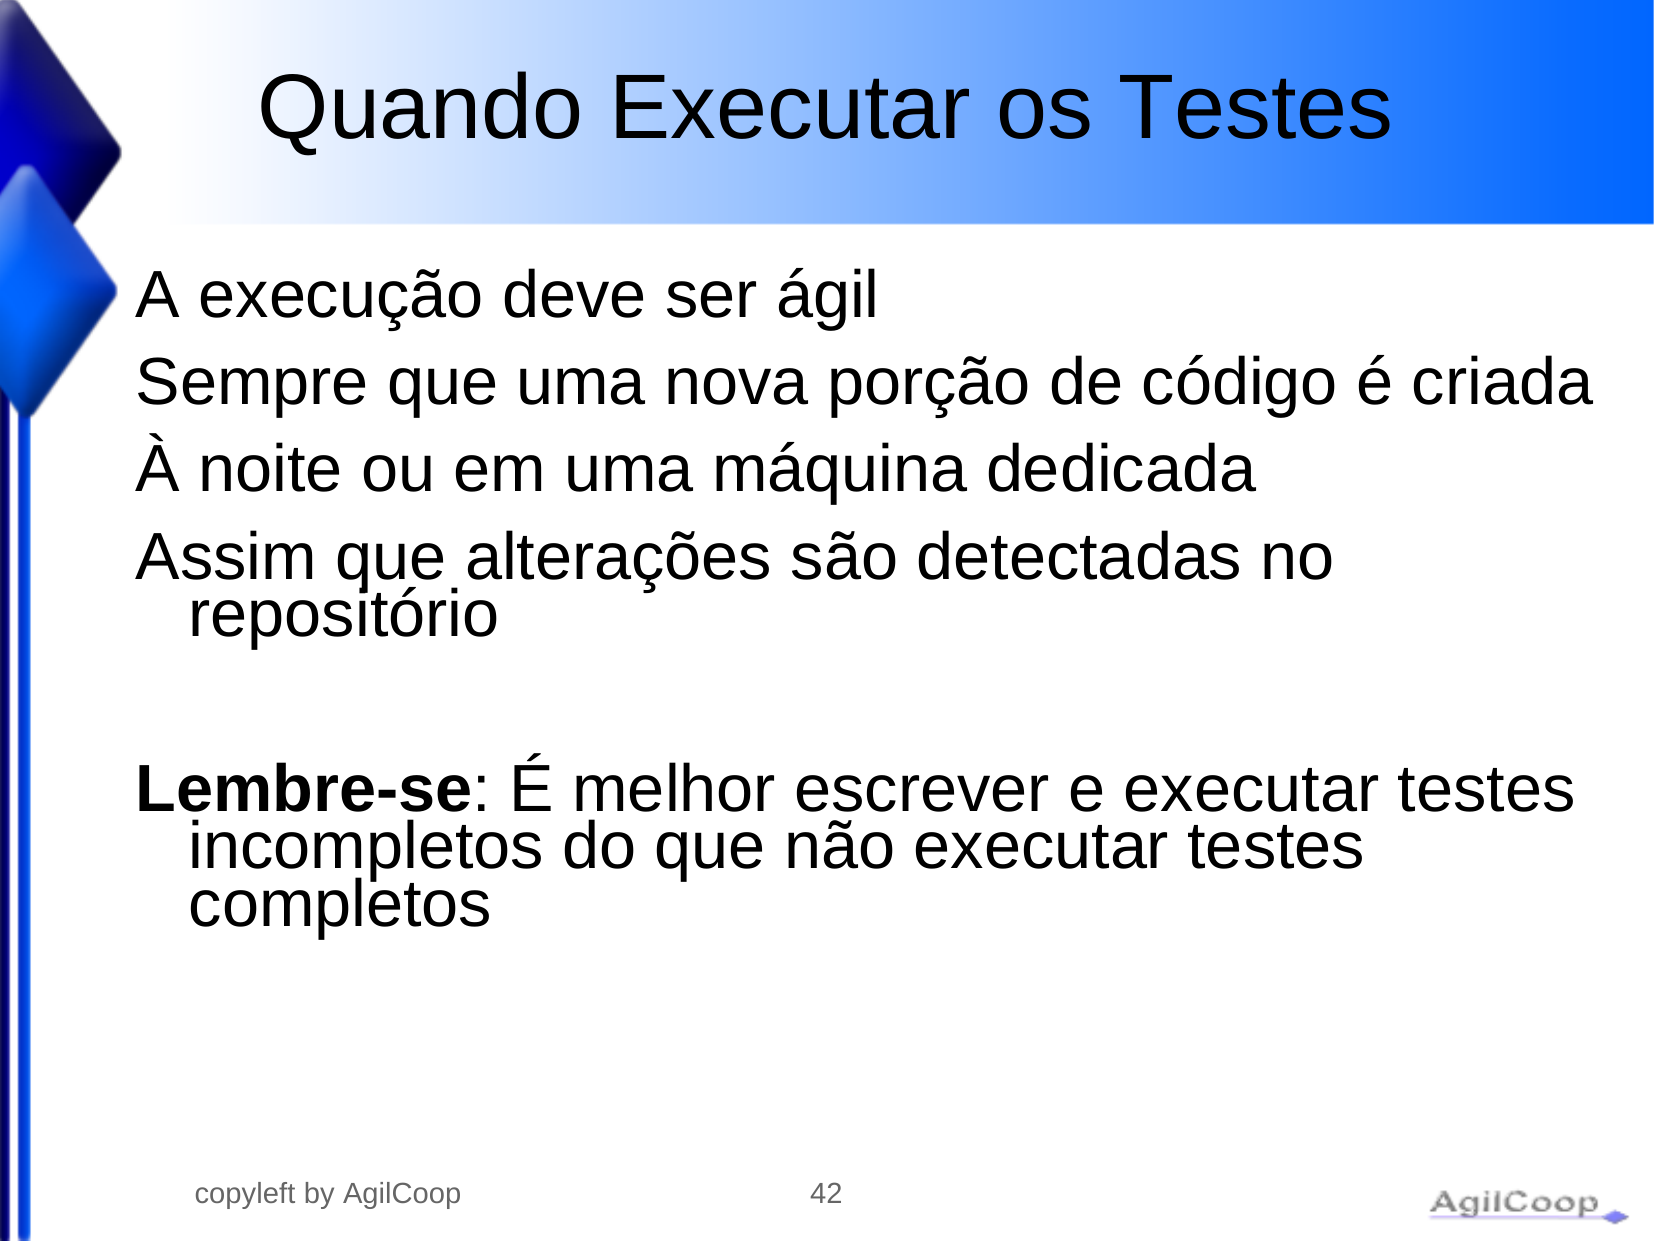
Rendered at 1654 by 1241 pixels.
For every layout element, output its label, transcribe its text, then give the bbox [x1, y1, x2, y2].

list A execução deve ser ágil Sempre que uma nova porção de código é criada À noite ou em uma máquina dedicada Assim que alterações são detectadas no repositório Lembre-se: É melhor escrever e executar testes incompletos do que não executar testes completos [118, 271, 1607, 1126]
picture [0, 0, 1654, 1241]
title Quando Executar os Testes [82, 60, 1571, 163]
